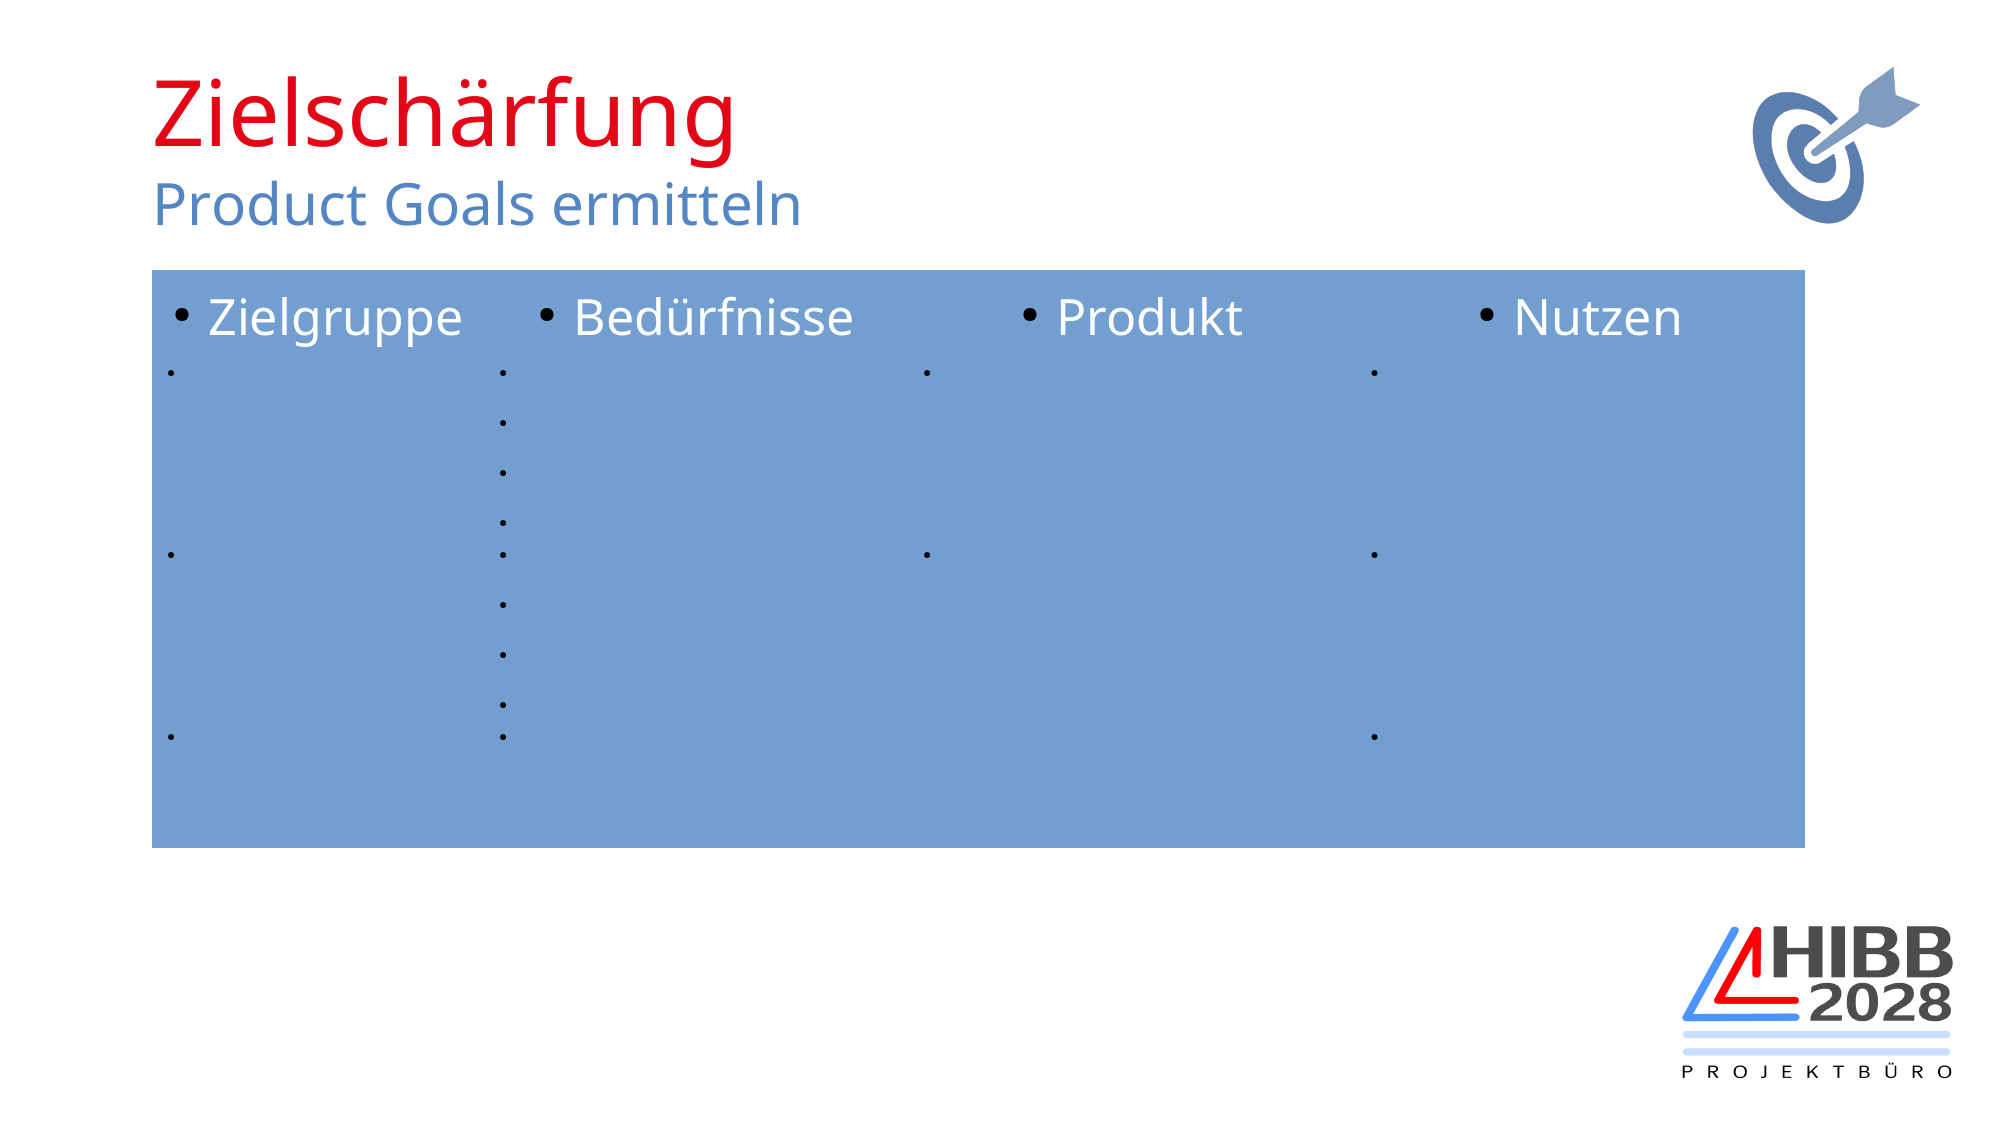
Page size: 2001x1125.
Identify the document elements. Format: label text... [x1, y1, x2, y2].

table_cell [1356, 349, 1805, 531]
table_cell [484, 531, 908, 713]
text_box Product Goals ermitteln [137, 159, 1503, 246]
table_header Zielgruppe [152, 270, 484, 349]
table_cell [152, 713, 484, 848]
table_cell [484, 349, 908, 531]
table_header Produkt [908, 270, 1356, 349]
table_cell [908, 713, 1356, 848]
picture [1751, 59, 1922, 231]
picture [1641, 901, 2000, 1090]
table_header Nutzen [1356, 270, 1805, 349]
text_box Zielschärfung [137, 59, 1863, 278]
table_header Bedürfnisse [484, 270, 908, 349]
table_cell [484, 713, 908, 848]
table_cell [1356, 713, 1805, 848]
table_cell [1356, 531, 1805, 713]
table_cell [908, 531, 1356, 713]
table_cell [908, 349, 1356, 531]
table_cell [152, 349, 484, 531]
table_cell [152, 531, 484, 713]
